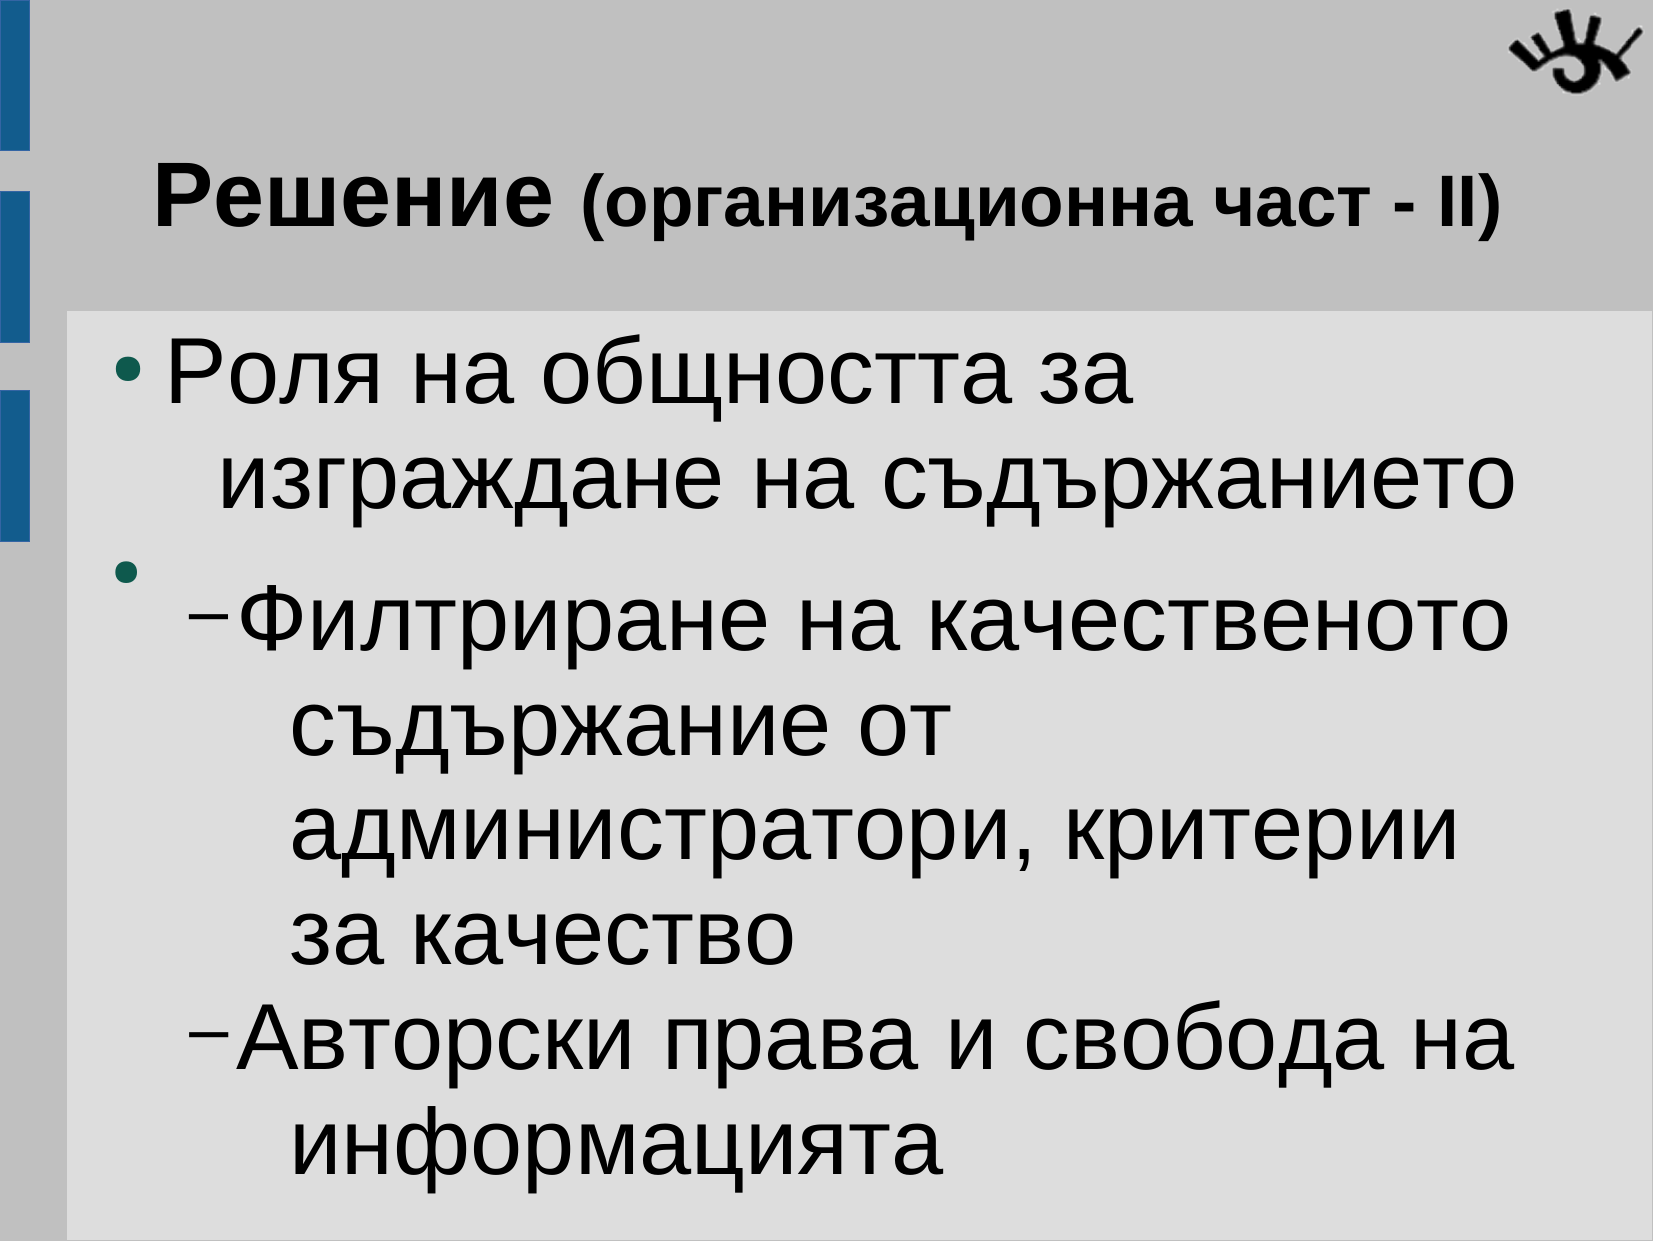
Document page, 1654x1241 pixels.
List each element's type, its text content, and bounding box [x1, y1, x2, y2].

picture [1488, 0, 1653, 104]
text_box Авторски права и свобода на информацията [77, 984, 1560, 1194]
list Роля на общността за изграждане на съдържанието [76, 319, 1641, 622]
title Решение (организационна част - II) [121, 91, 1534, 299]
text_box Филтриране на качественото съдържание от администратори, критерии за качество [76, 565, 1560, 985]
